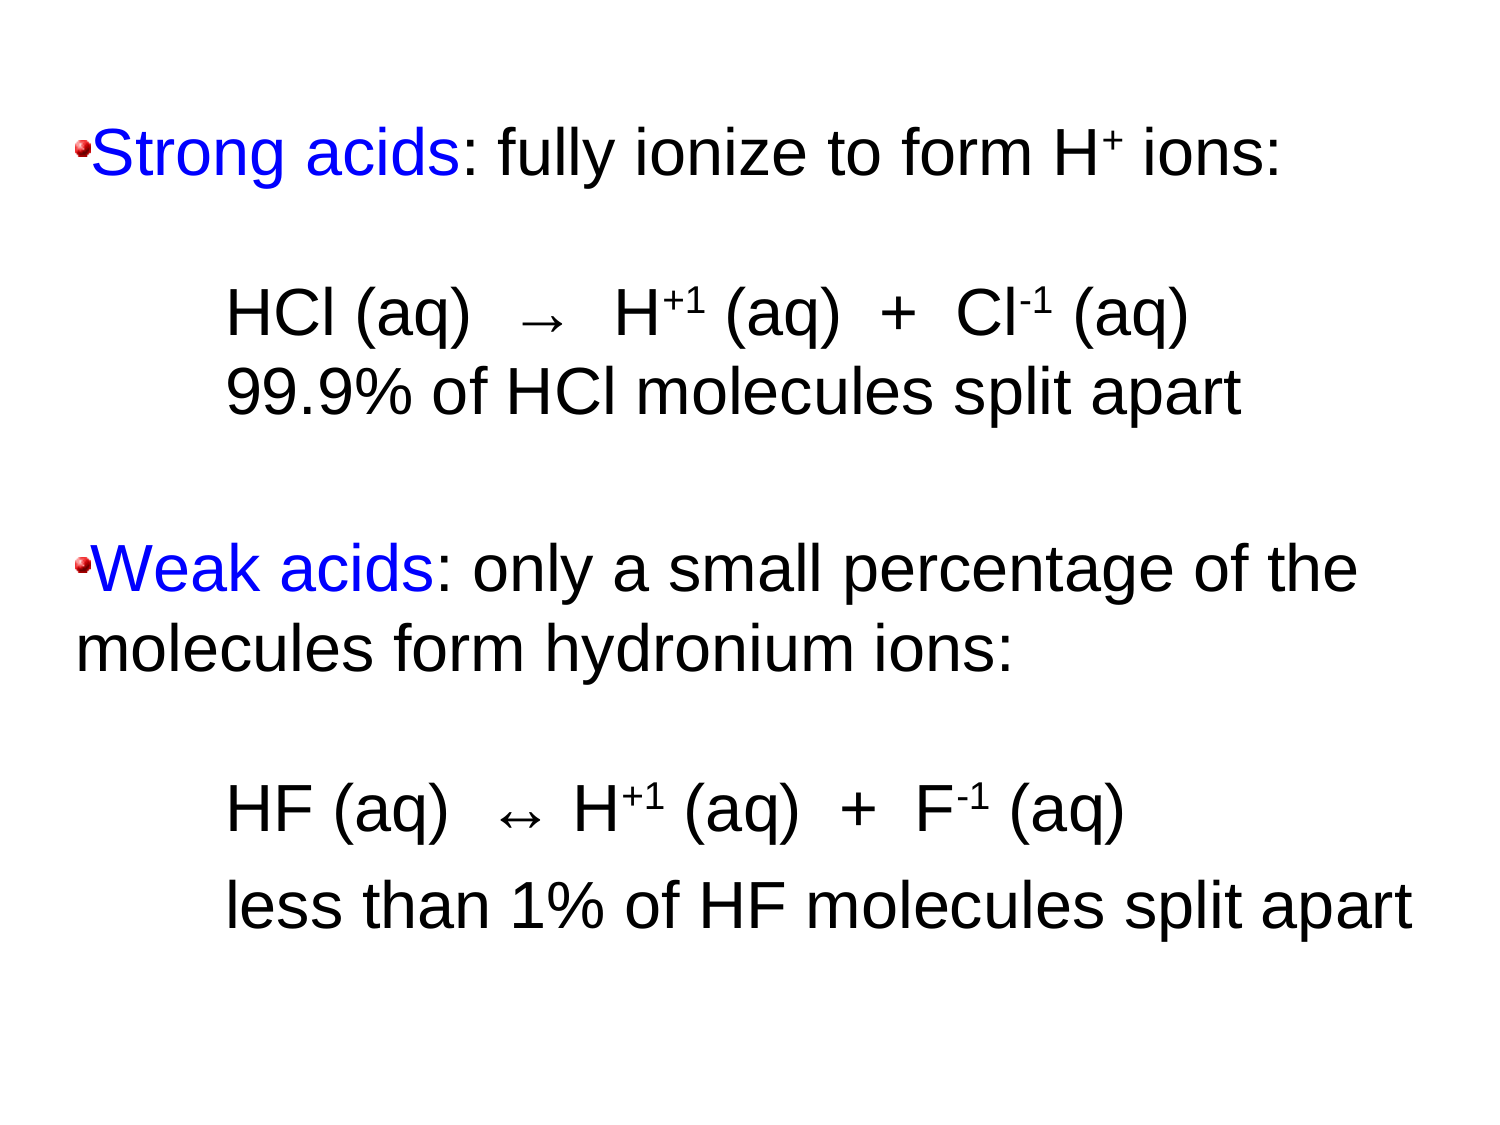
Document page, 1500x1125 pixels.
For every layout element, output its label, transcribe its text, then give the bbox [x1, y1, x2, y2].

subtitle Strong acids: fully ionize to form H+ ions: HCl (aq) → H+1 (aq) + Cl-1 (aq) 99.9% of HCl molecules split apart Weak acids: only a small percentage of the molecules form hydronium ions: HF (aq) ↔ H+1 (aq) + F-1 (aq) less than 1% of HF molecules split apart [75, 45, 1426, 1005]
